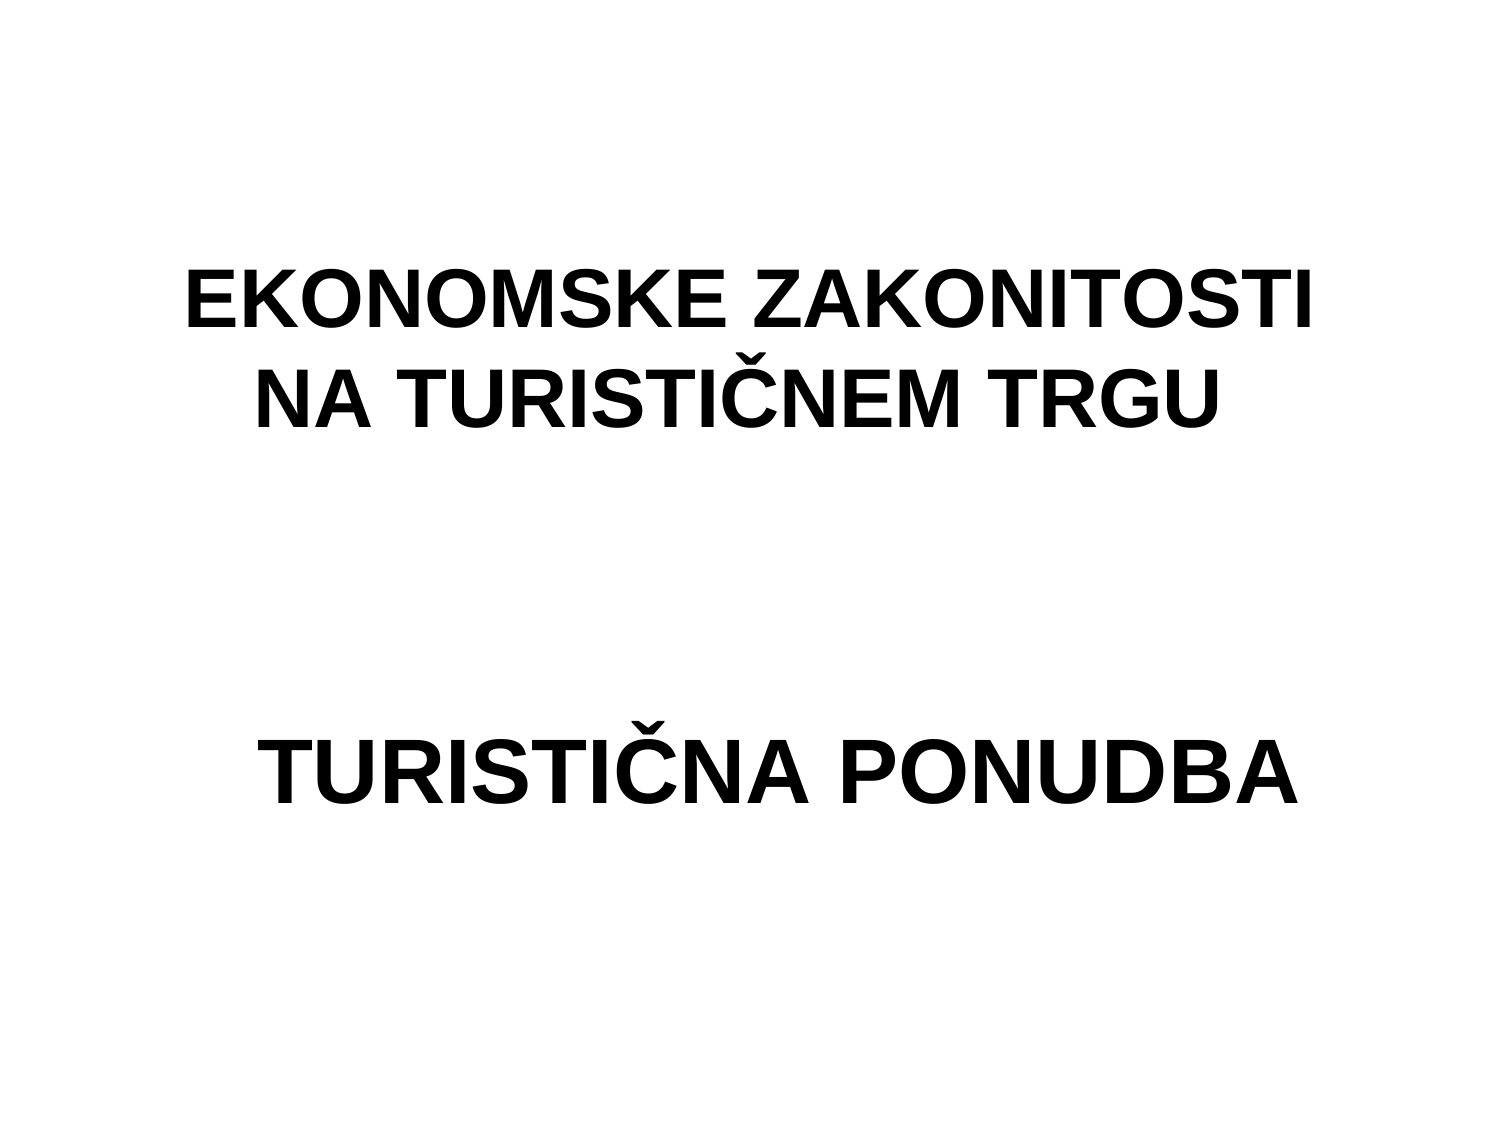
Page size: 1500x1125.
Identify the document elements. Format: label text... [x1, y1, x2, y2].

title EKONOMSKE ZAKONITOSTI NA TURISTIČNEM TRGU [112, 220, 1388, 469]
subtitle TURISTIČNA PONUDBA [112, 704, 1447, 925]
